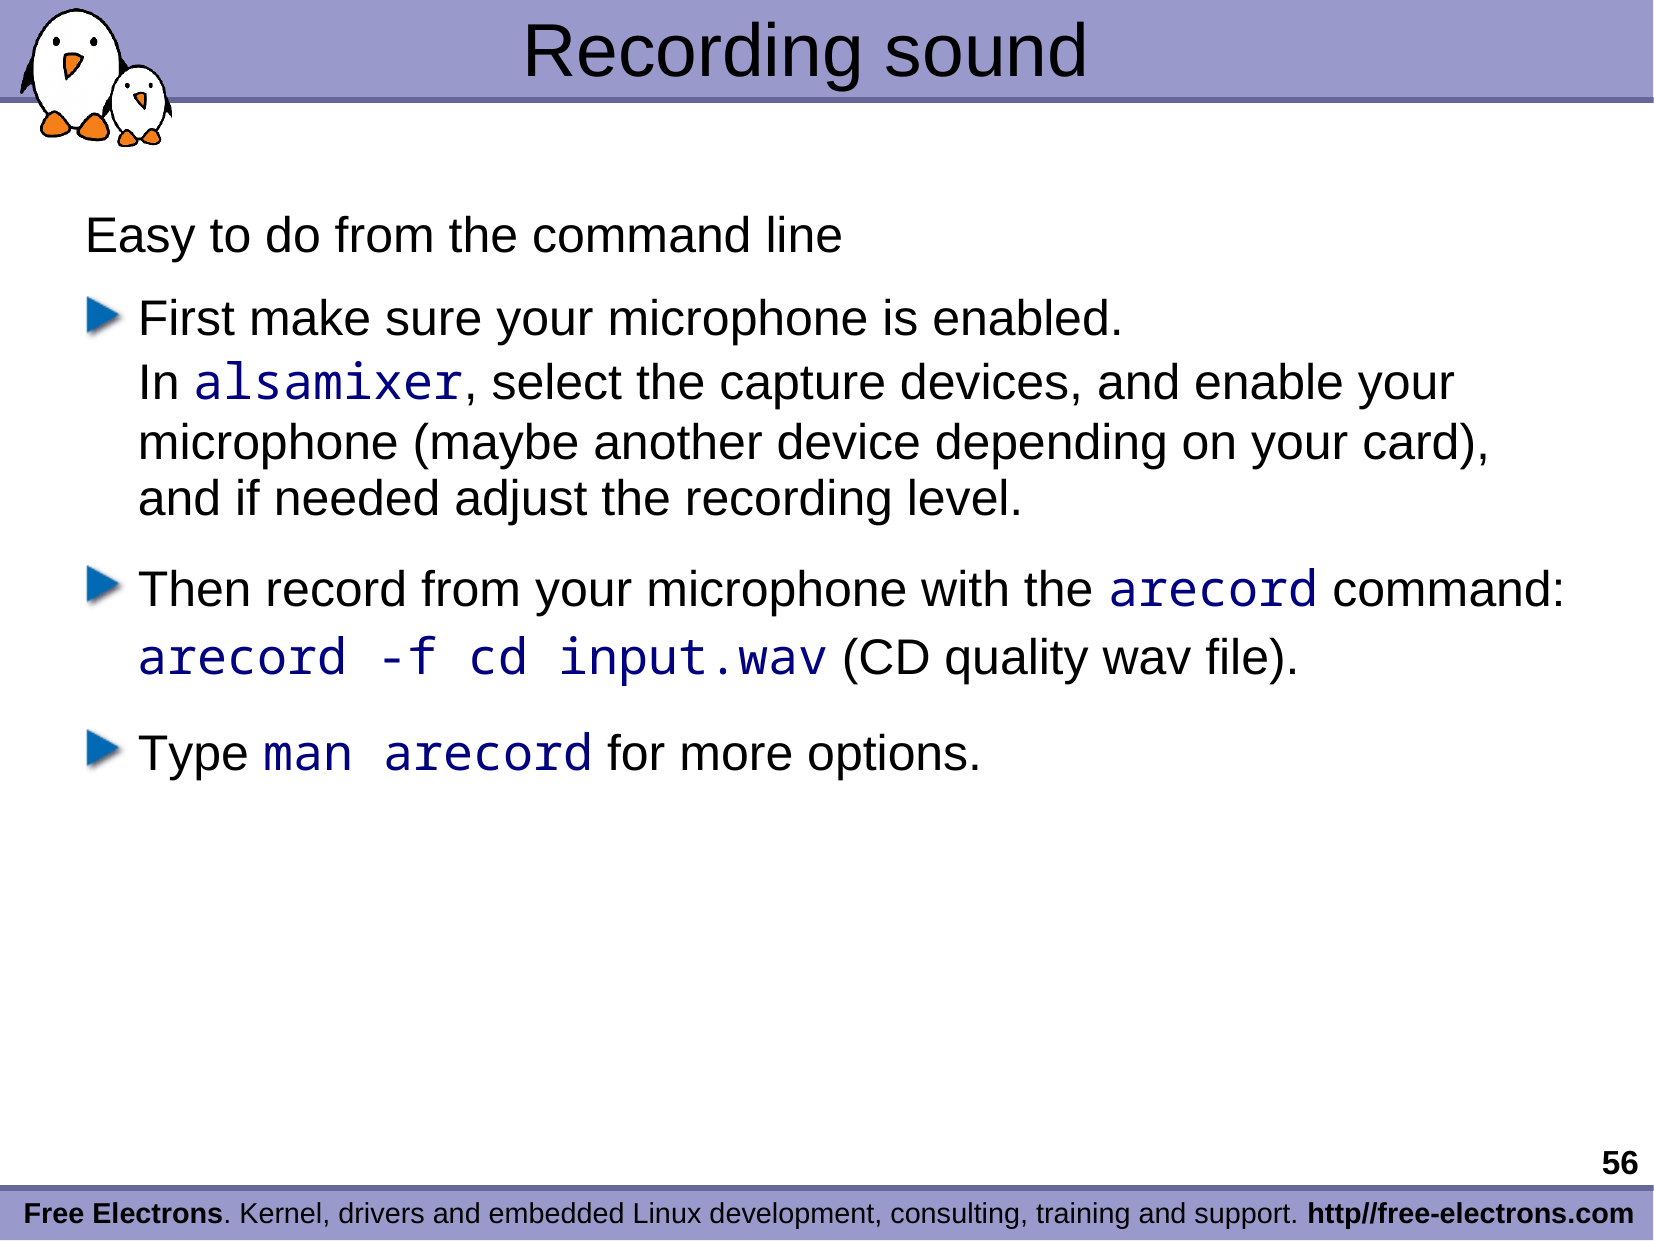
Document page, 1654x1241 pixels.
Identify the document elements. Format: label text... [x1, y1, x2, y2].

list Easy to do from the command line First make sure your microphone is enabled. In alsamixer, select the capture devices, and enable your microphone (maybe another device depending on your card), and if needed adjust the recording level. Then record from your microphone with the arecord command: arecord -f cd input.wav (CD quality wav file). Type man arecord for more options. [67, 206, 1602, 1057]
title Recording sound [60, 0, 1551, 101]
picture [20, 8, 172, 147]
